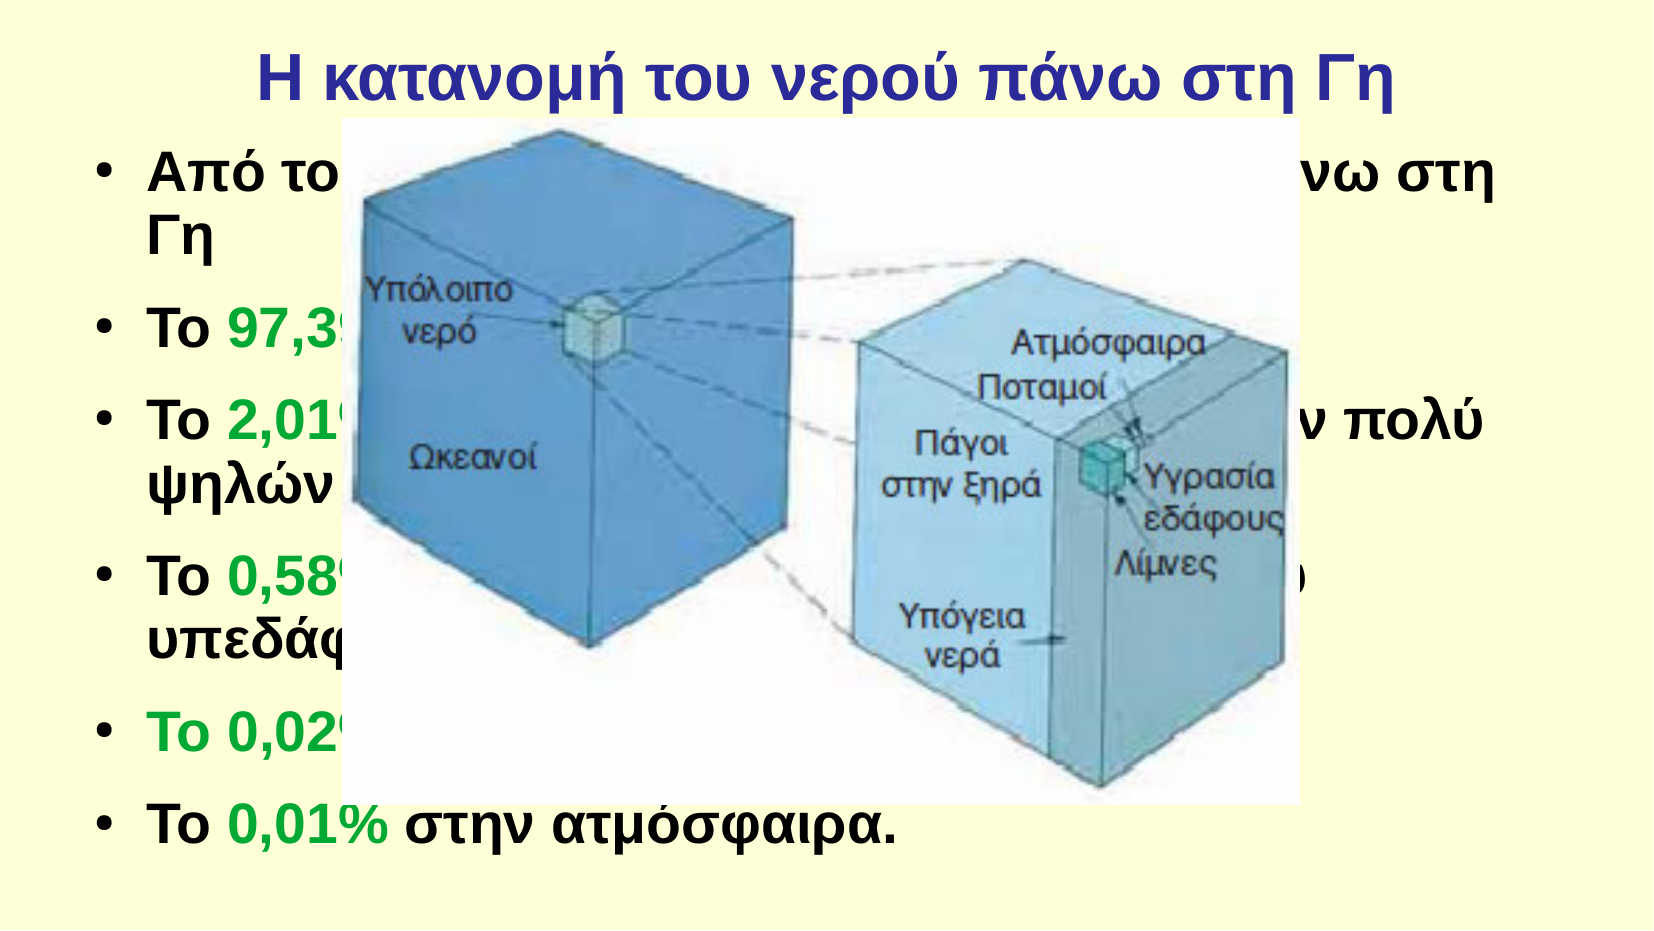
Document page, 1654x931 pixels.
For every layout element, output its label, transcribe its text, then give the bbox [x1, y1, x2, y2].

title Η κατανομή του νερού πάνω στη Γη [82, 37, 1571, 119]
picture [342, 118, 1300, 805]
list Από το σύνολο του νερού που υπάρχει πάνω στη Γη Το 97,39% βρίσκεται στους ωκεανούς. Το 2,01% στους πάγους των πόλων και των πολύ ψηλών κορυφών. Το 0,58% στους υδροφόρους ορίζοντες του υπεδάφους. Το 0,02% στις λίμνες και τα ποτάμια. Το 0,01% στην ατμόσφαιρα. [76, 139, 1565, 857]
